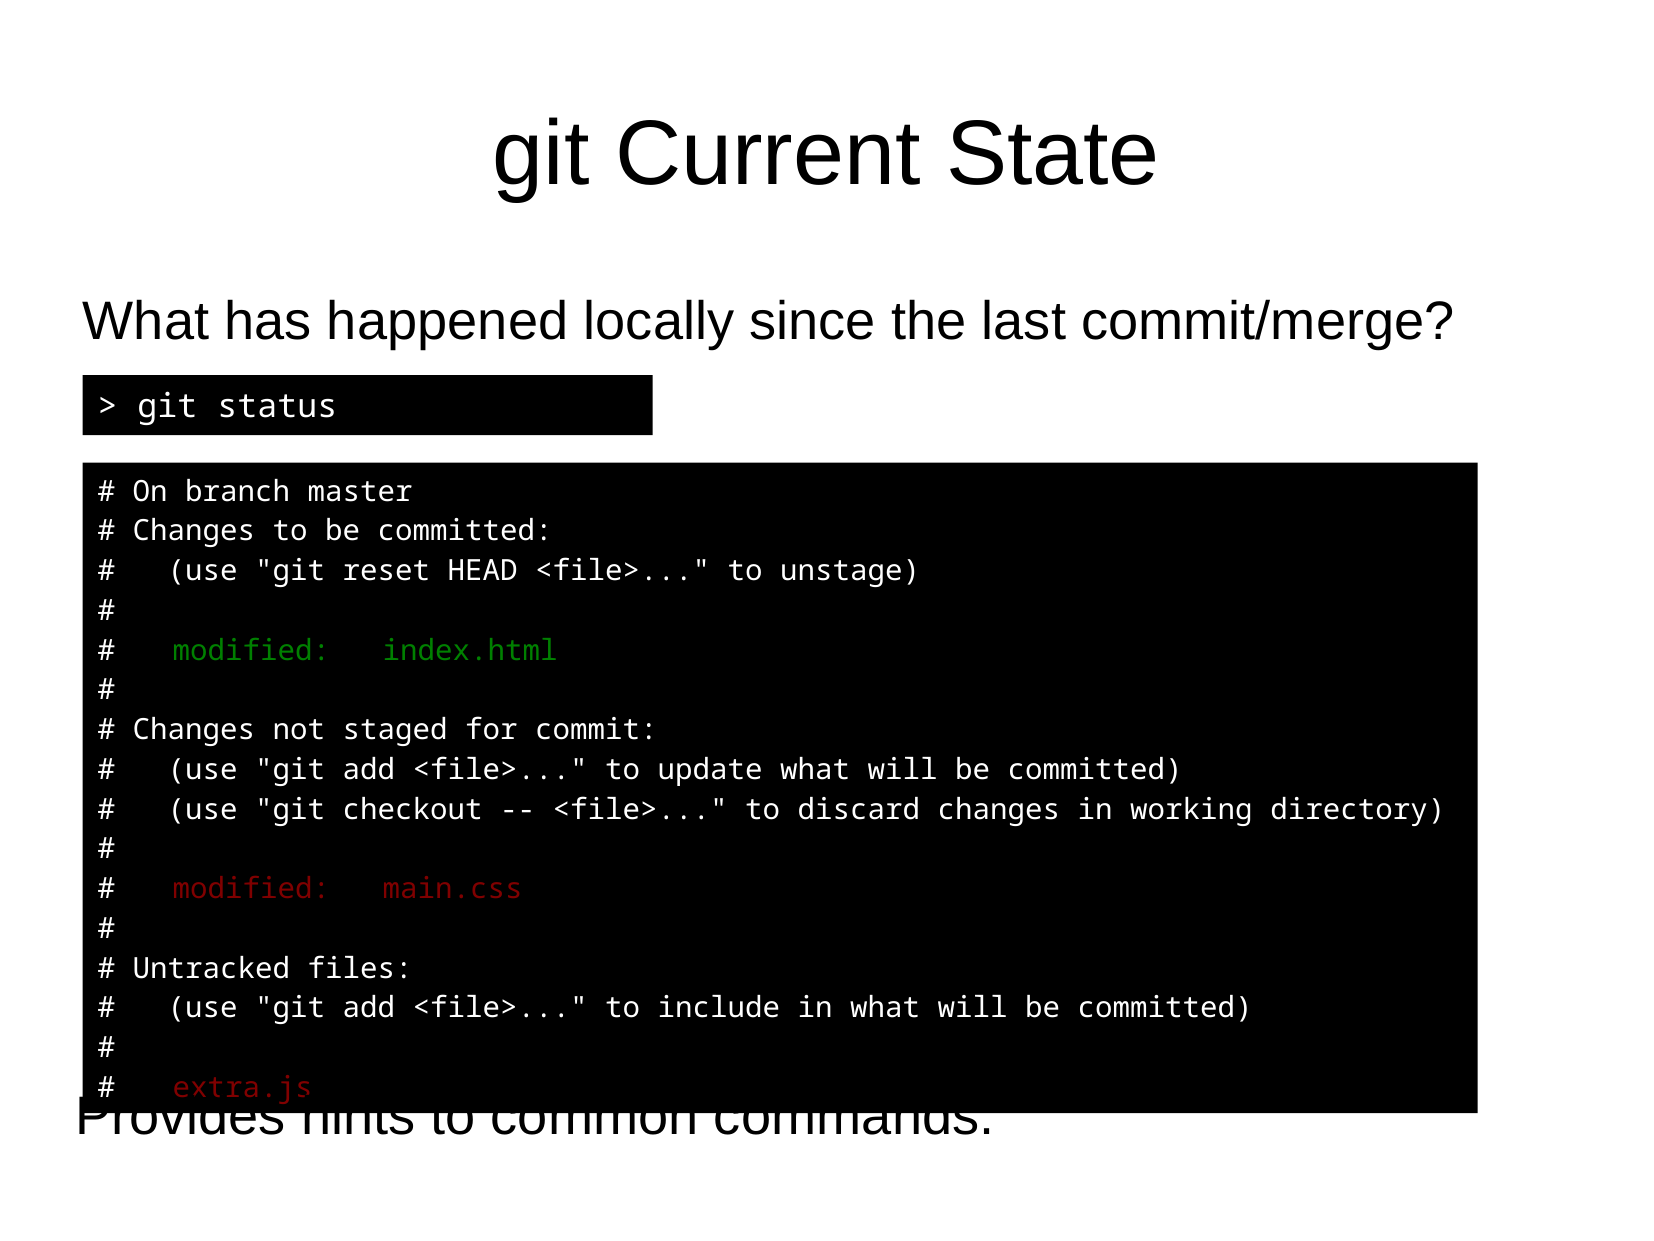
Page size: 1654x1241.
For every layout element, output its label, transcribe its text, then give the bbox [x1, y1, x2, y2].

list Provides hints to common commands. [75, 1085, 1561, 1171]
title git Current State [82, 49, 1571, 257]
text_box > git status [82, 375, 653, 432]
list What has happened locally since the last commit/merge? [82, 290, 1546, 406]
text_box # On branch master # Changes to be committed: # (use "git reset HEAD <file>..." to unstage) # # modified: index.html # # Changes not staged for commit: # (use "git add <file>..." to update what will be committed) # (use "git checkout -- <file>..." to discard changes in working directory) # # modified: main.css # # Untracked files: # (use "git add <file>..." to include in what will be committed) # # extra.js [82, 462, 1478, 1066]
